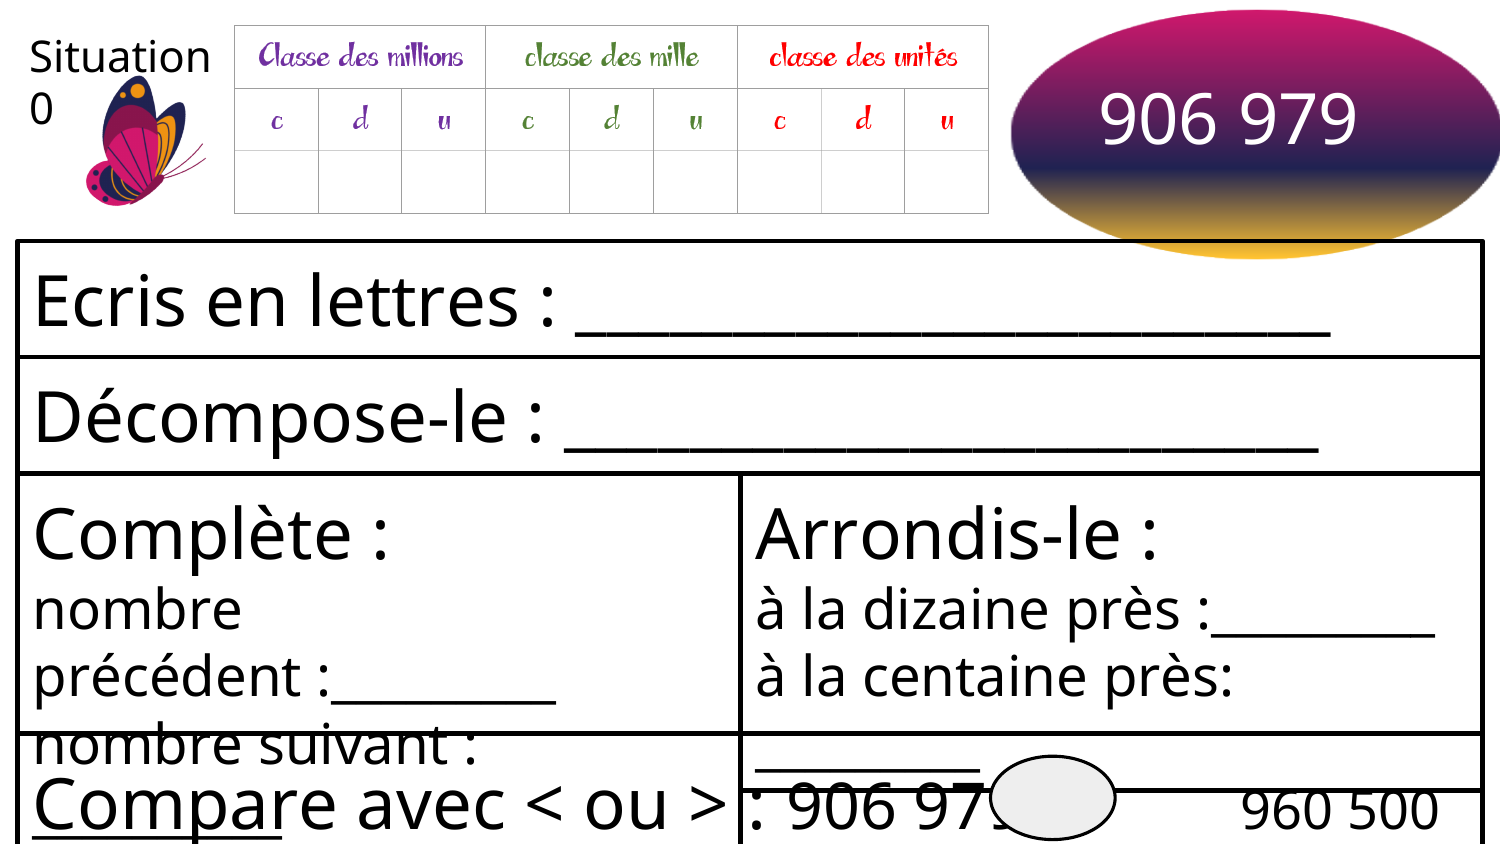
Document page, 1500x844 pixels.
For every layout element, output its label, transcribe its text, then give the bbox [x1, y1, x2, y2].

text_box Arrondis-le : à la dizaine près :_________ à la centaine près: _________ [740, 473, 1483, 726]
text_box Ecris en lettres : ________________________ [17, 241, 1483, 355]
text_box Complète : nombre précédent :_________ nombre suivant : __________ [17, 473, 738, 726]
text_box Situation 0 [14, 13, 232, 97]
text_box Décompose-le : ________________________ [17, 357, 1483, 471]
picture [35, 0, 1500, 283]
text_box 906 979 [1031, 58, 1445, 175]
text_box Compare avec < ou > : 906 979 960 500 [17, 733, 1483, 844]
text_box [990, 756, 1116, 840]
